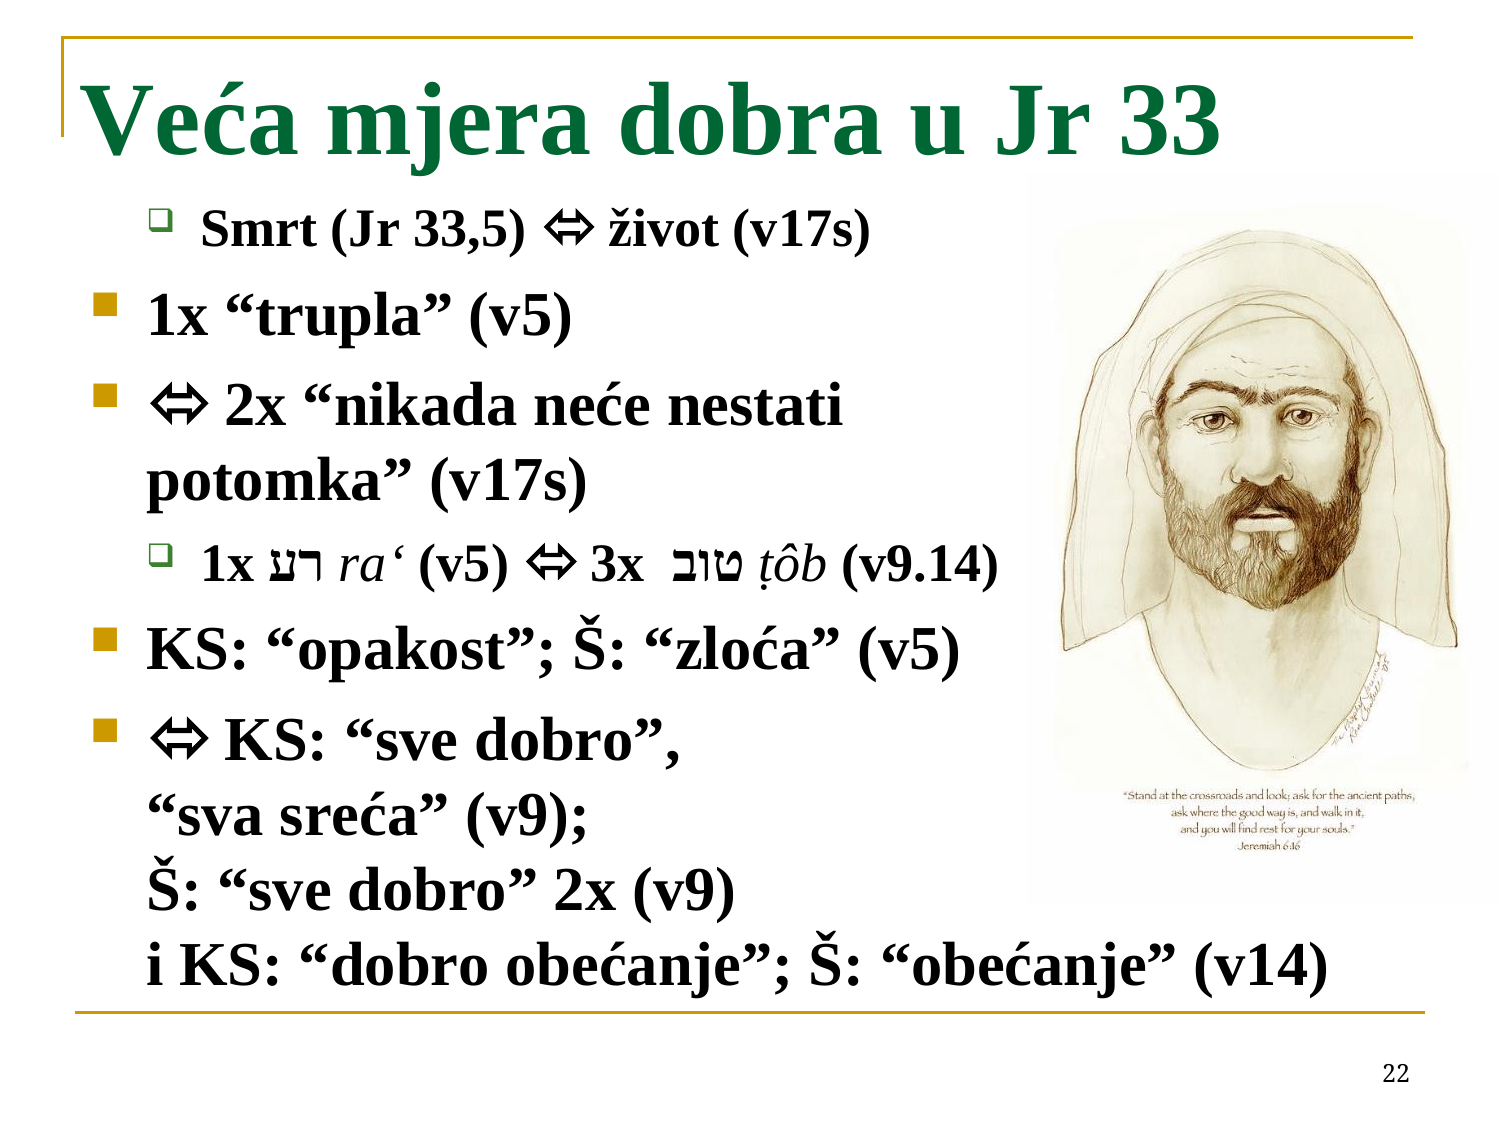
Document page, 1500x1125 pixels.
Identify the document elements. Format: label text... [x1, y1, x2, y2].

title Veća mjera dobra u Jr 33 [64, 42, 1415, 185]
picture [1026, 172, 1500, 905]
list Smrt (Jr 33,5)  život (v17s) 1x “trupla” (v5)  2x “nikada neće nestati potomka” (v17s) 1x רע ra‘ (v5)  3x טוב ṭôb (v9.14) KS: “opakost”; Š: “zloća” (v5)  KS: “sve dobro”, “sva sreća” (v9); Š: “sve dobro” 2x (v9) i KS: “dobro obećanje”; Š: “obećanje” (v14) [75, 184, 1426, 1006]
text_box <number> [1074, 1024, 1426, 1100]
